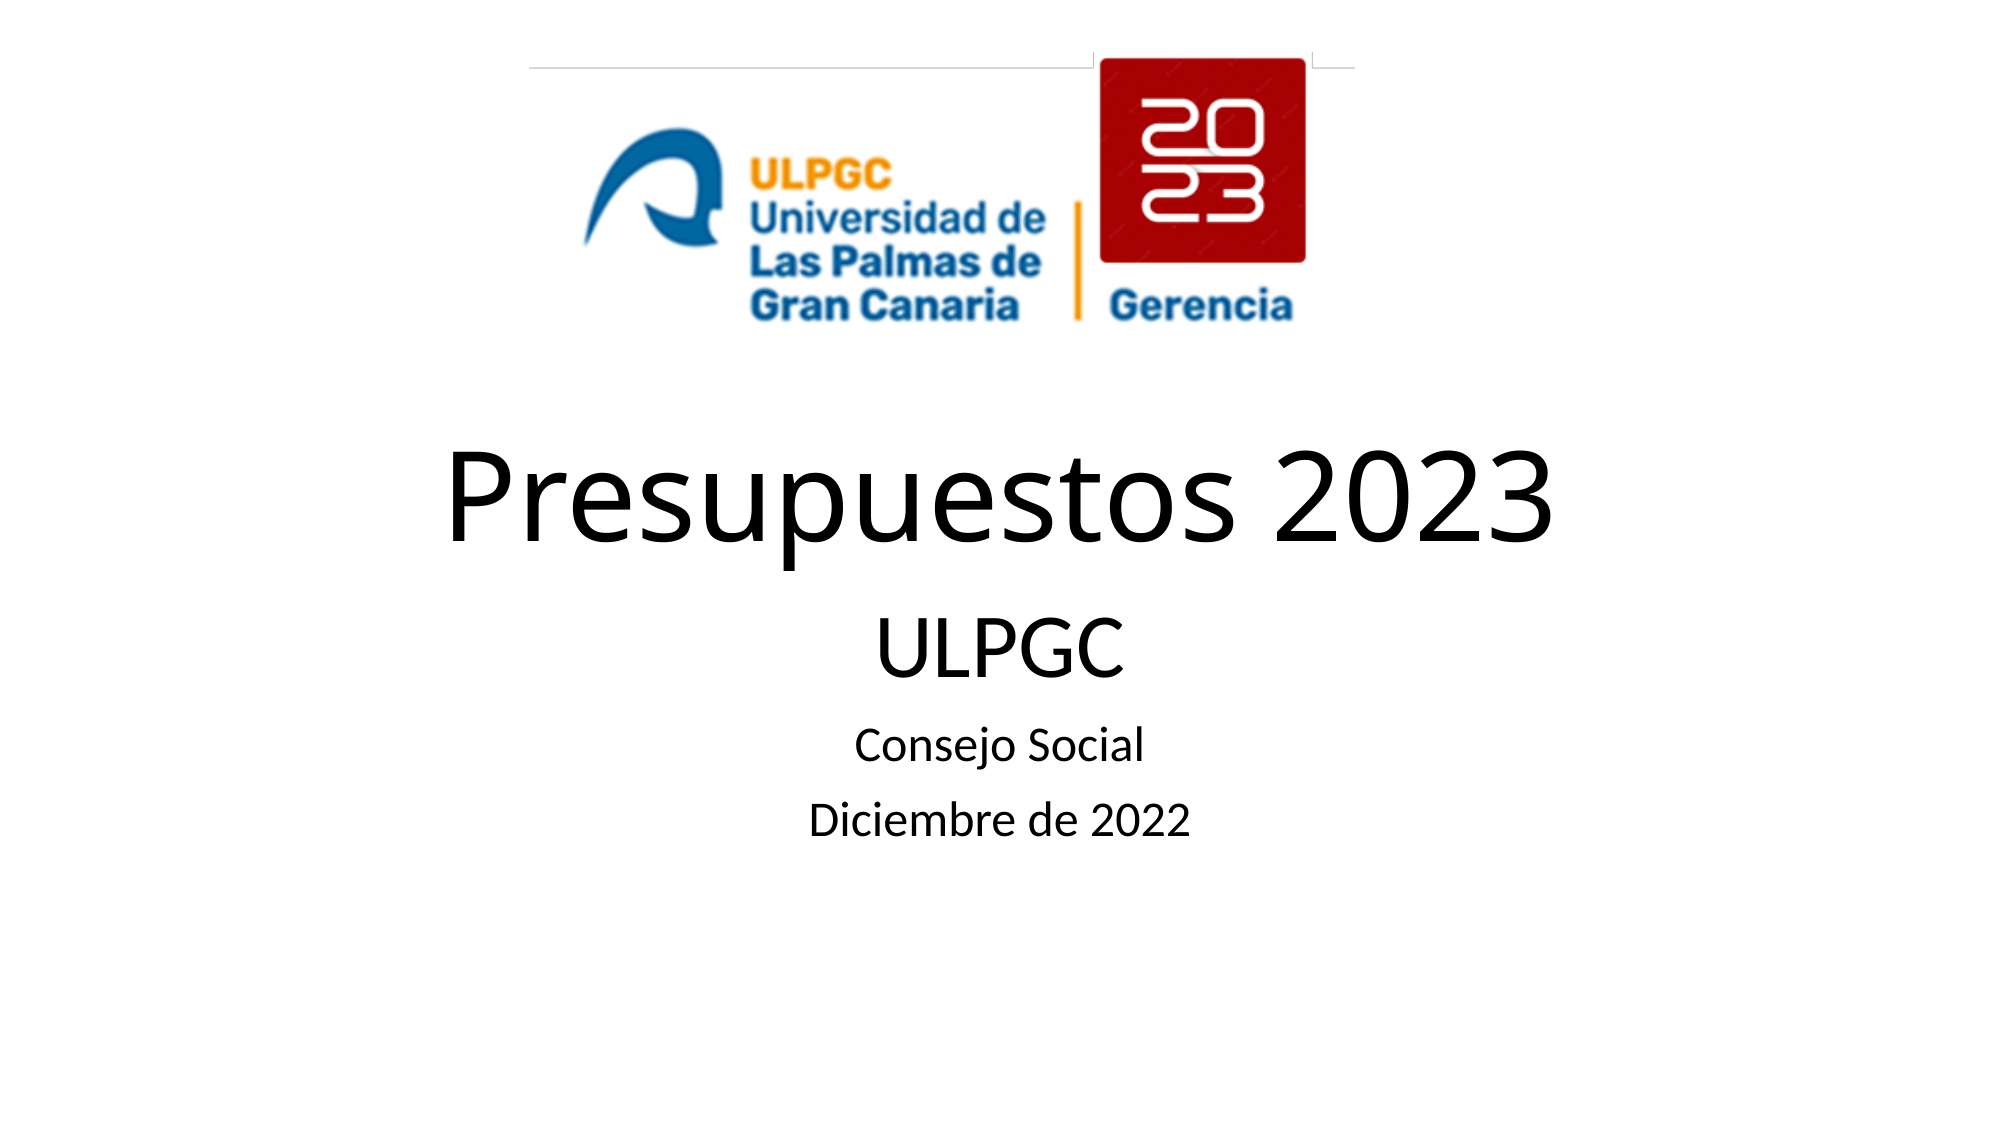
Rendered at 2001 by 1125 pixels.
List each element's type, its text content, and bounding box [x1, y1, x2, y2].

title Presupuestos 2023 [249, 184, 1750, 576]
subtitle ULPGC Consejo Social Diciembre de 2022 [249, 590, 1750, 863]
picture [529, 52, 1355, 389]
